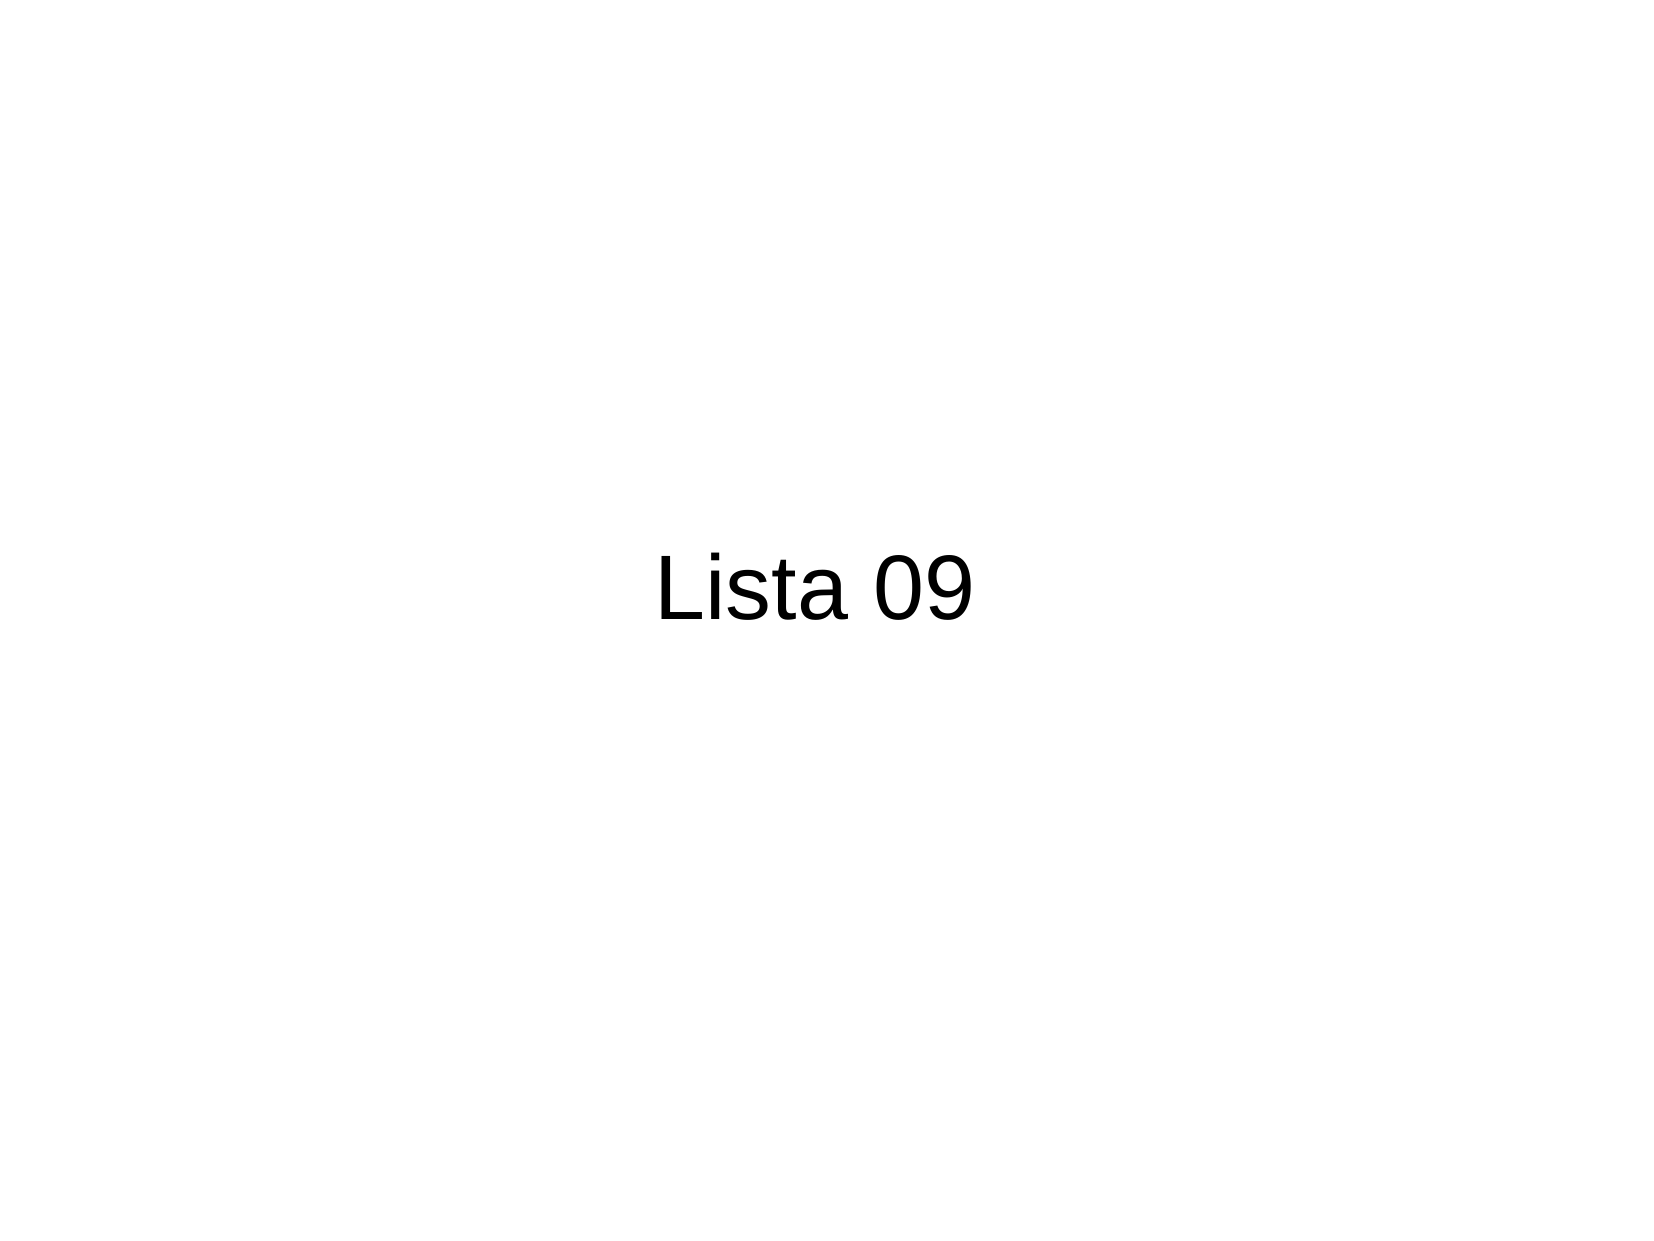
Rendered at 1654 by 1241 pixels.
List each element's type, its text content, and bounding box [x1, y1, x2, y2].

title Lista 09 [70, 484, 1560, 692]
